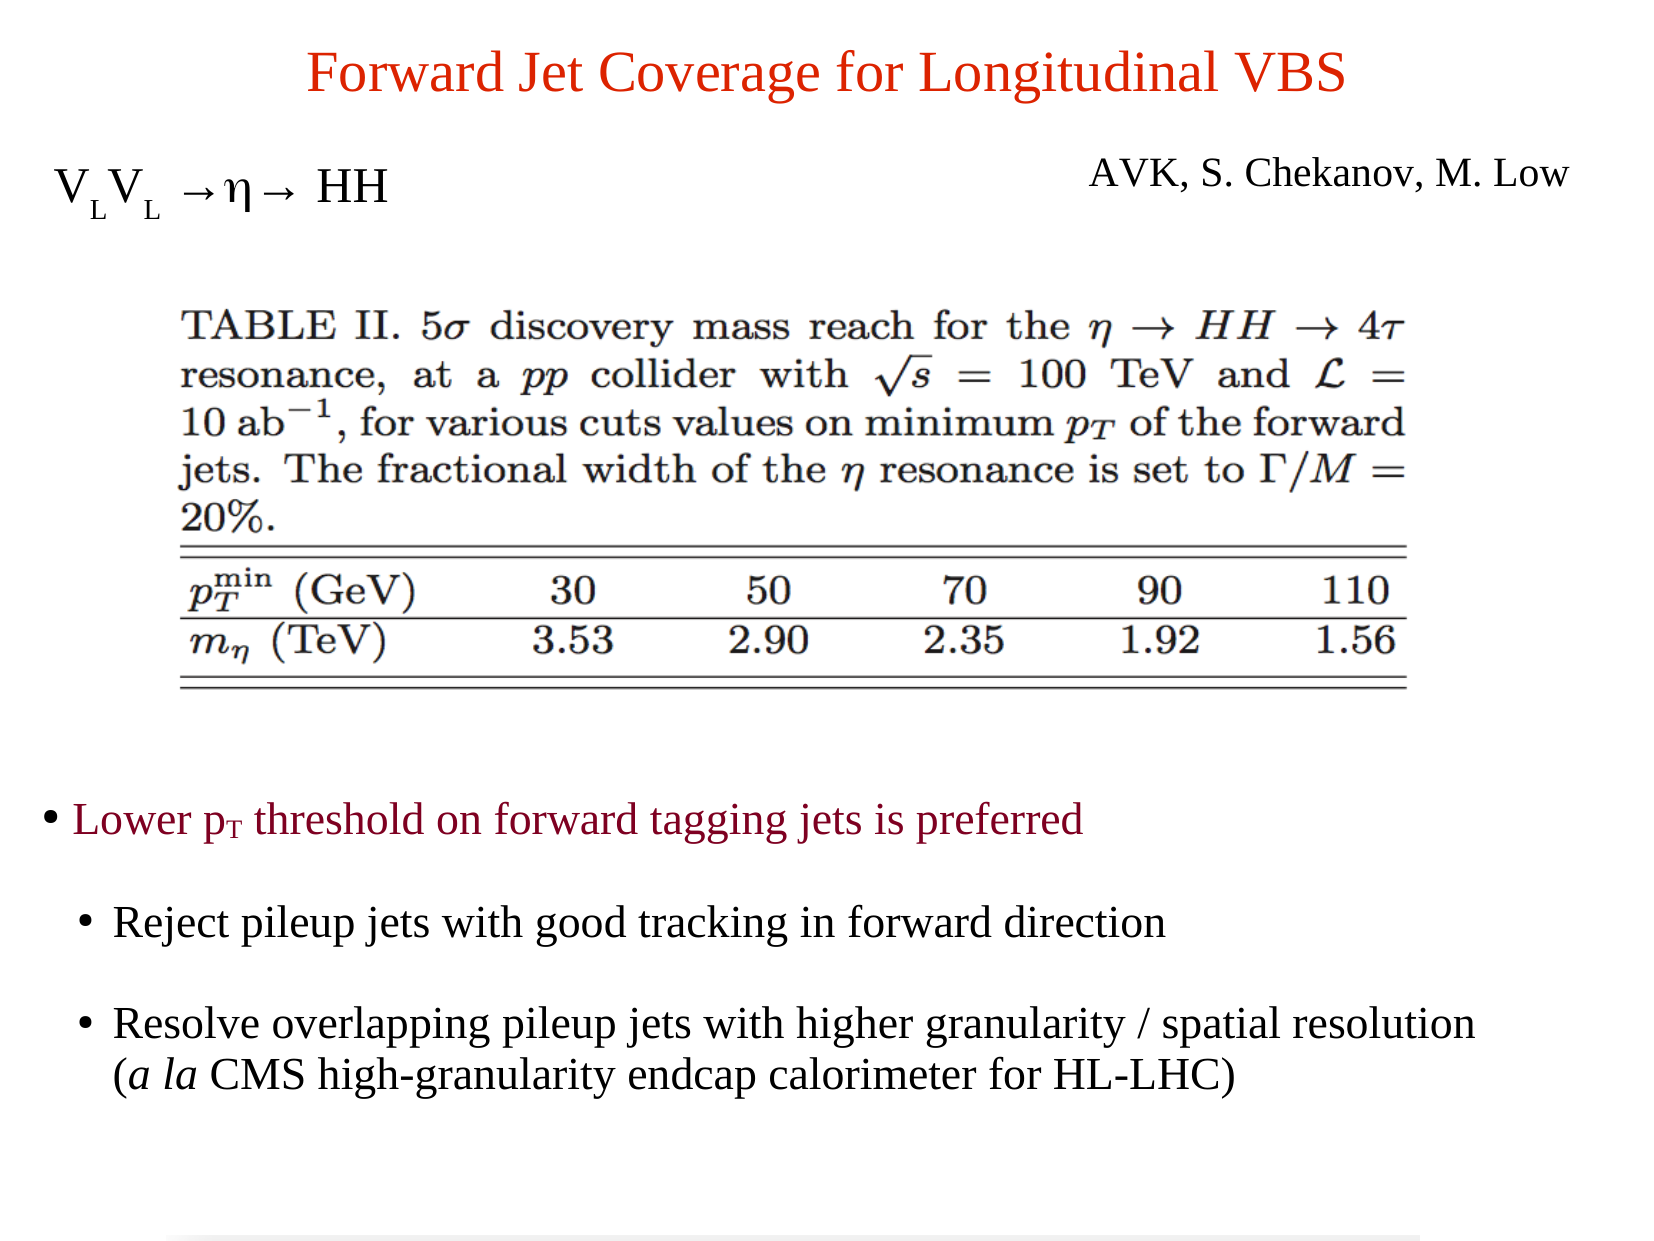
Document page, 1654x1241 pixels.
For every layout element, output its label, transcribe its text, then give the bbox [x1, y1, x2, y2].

picture [166, 300, 1420, 790]
text_box VLVL →η→ HH [53, 158, 417, 226]
text_box AVK, S. Chekanov, M. Low [1088, 148, 1625, 218]
title Forward Jet Coverage for Longitudinal VBS [121, 2, 1534, 142]
text_box [65, 809, 1513, 1235]
text_box Lower pT threshold on forward tagging jets is preferred Reject pileup jets with good tracking in forward direction Resolve overlapping pileup jets with higher granularity / spatial resolution (a la CMS high-granularity endcap calorimeter for HL-LHC) [41, 790, 1476, 1114]
picture [166, 1235, 1420, 1241]
